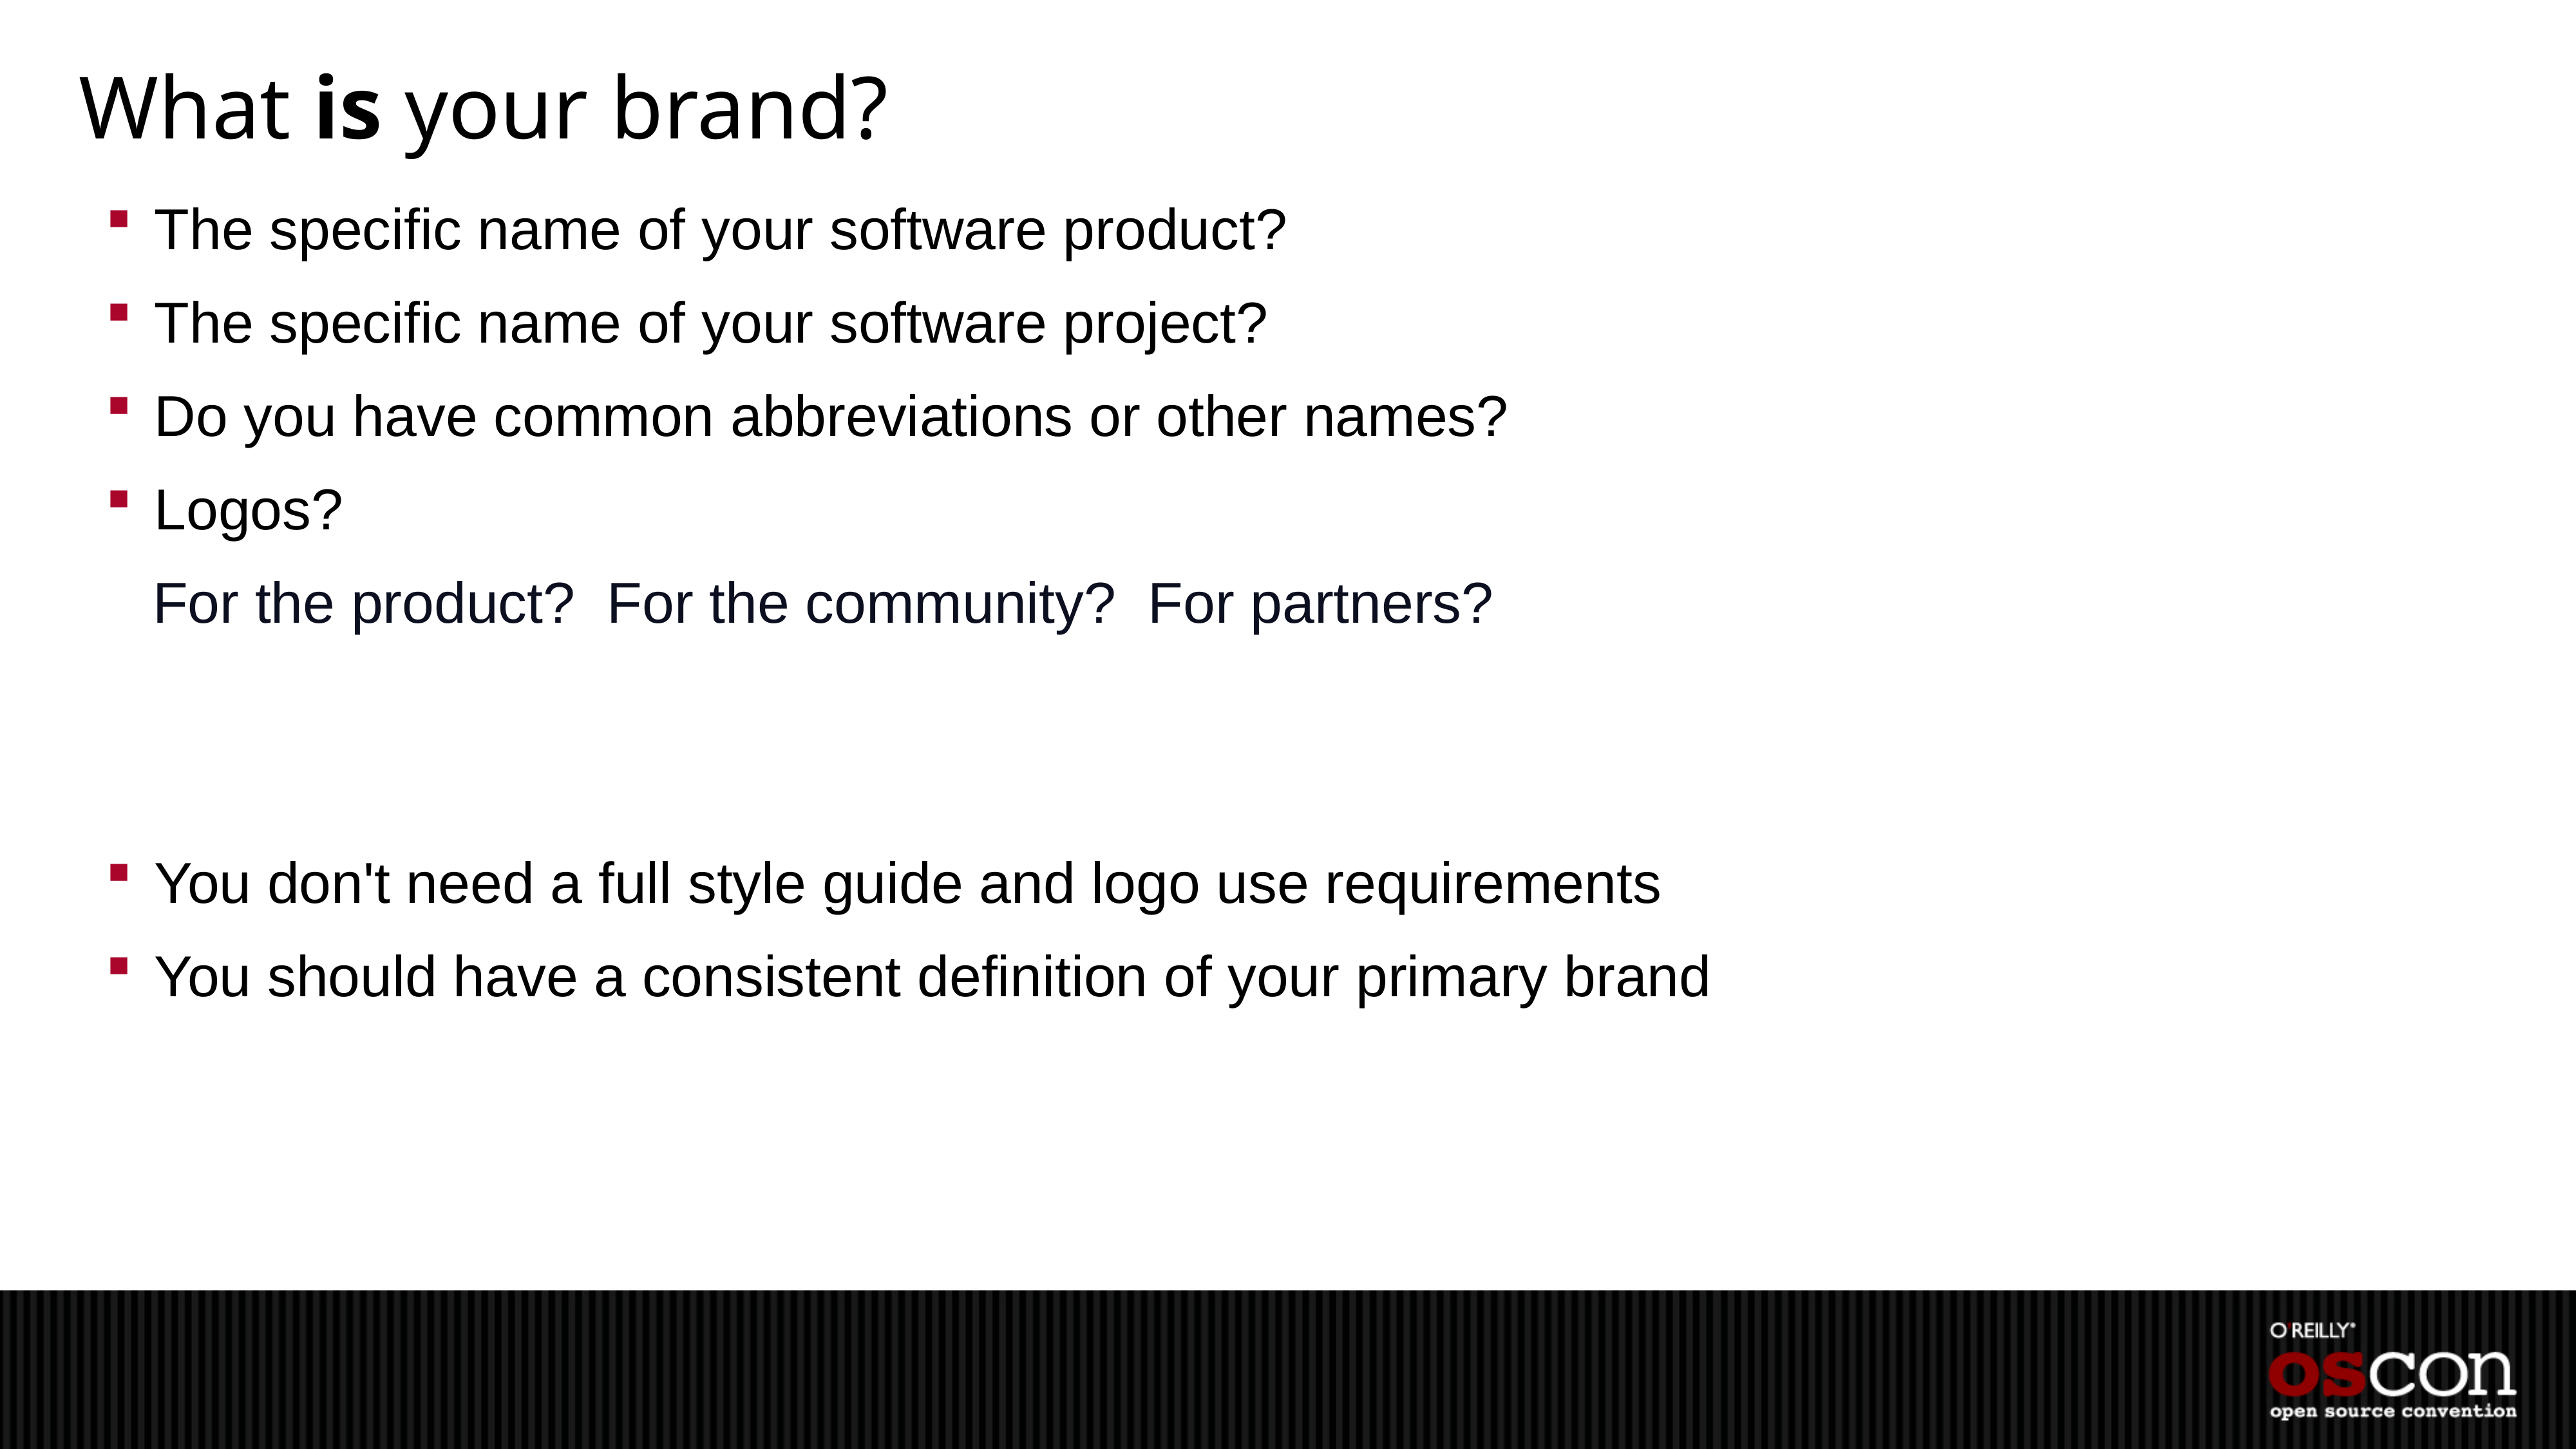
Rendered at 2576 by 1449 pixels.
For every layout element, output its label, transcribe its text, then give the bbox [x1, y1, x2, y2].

title What is your brand? [73, 17, 2503, 192]
list The specific name of your software product? The specific name of your software project? Do you have common abbreviations or other names? Logos? For the product? For the community? For partners? You don't need a full style guide and logo use requirements You should have a consistent definition of your primary brand [72, 191, 2501, 1449]
picture [0, 0, 2576, 1449]
